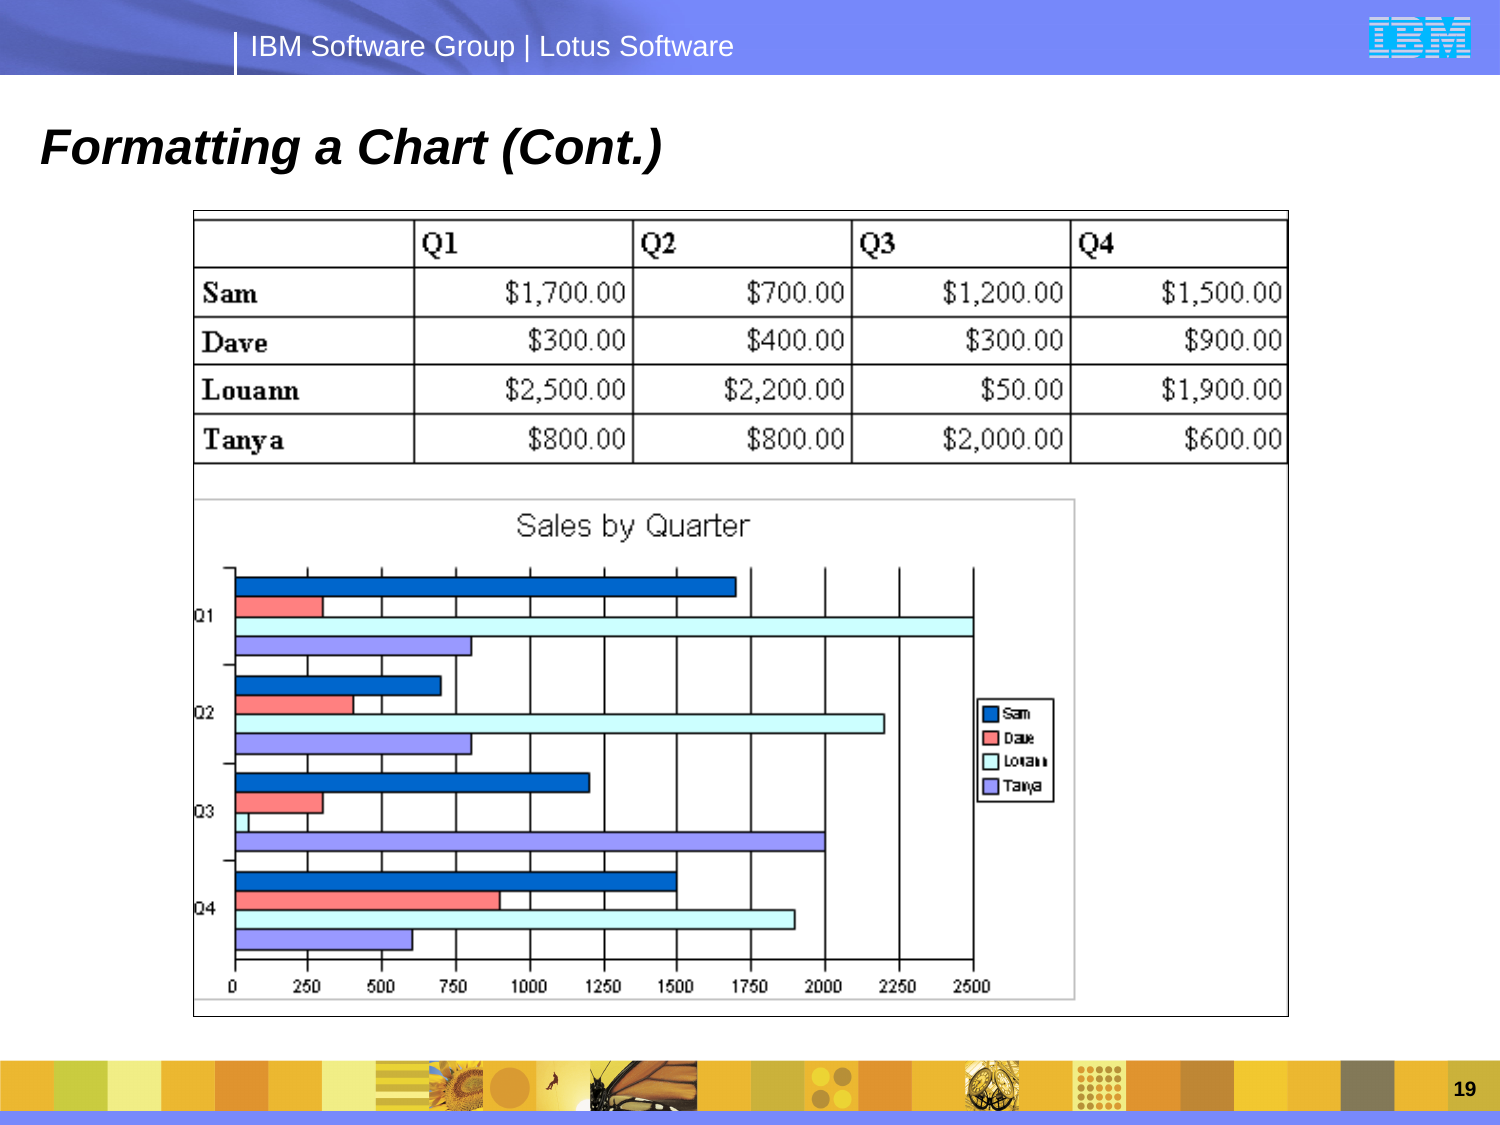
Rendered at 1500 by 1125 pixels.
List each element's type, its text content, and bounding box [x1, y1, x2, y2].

picture [0, 0, 1500, 75]
title Formatting a Chart (Cont.) [25, 114, 1378, 197]
picture [0, 1060, 1500, 1111]
picture [193, 210, 1289, 1017]
